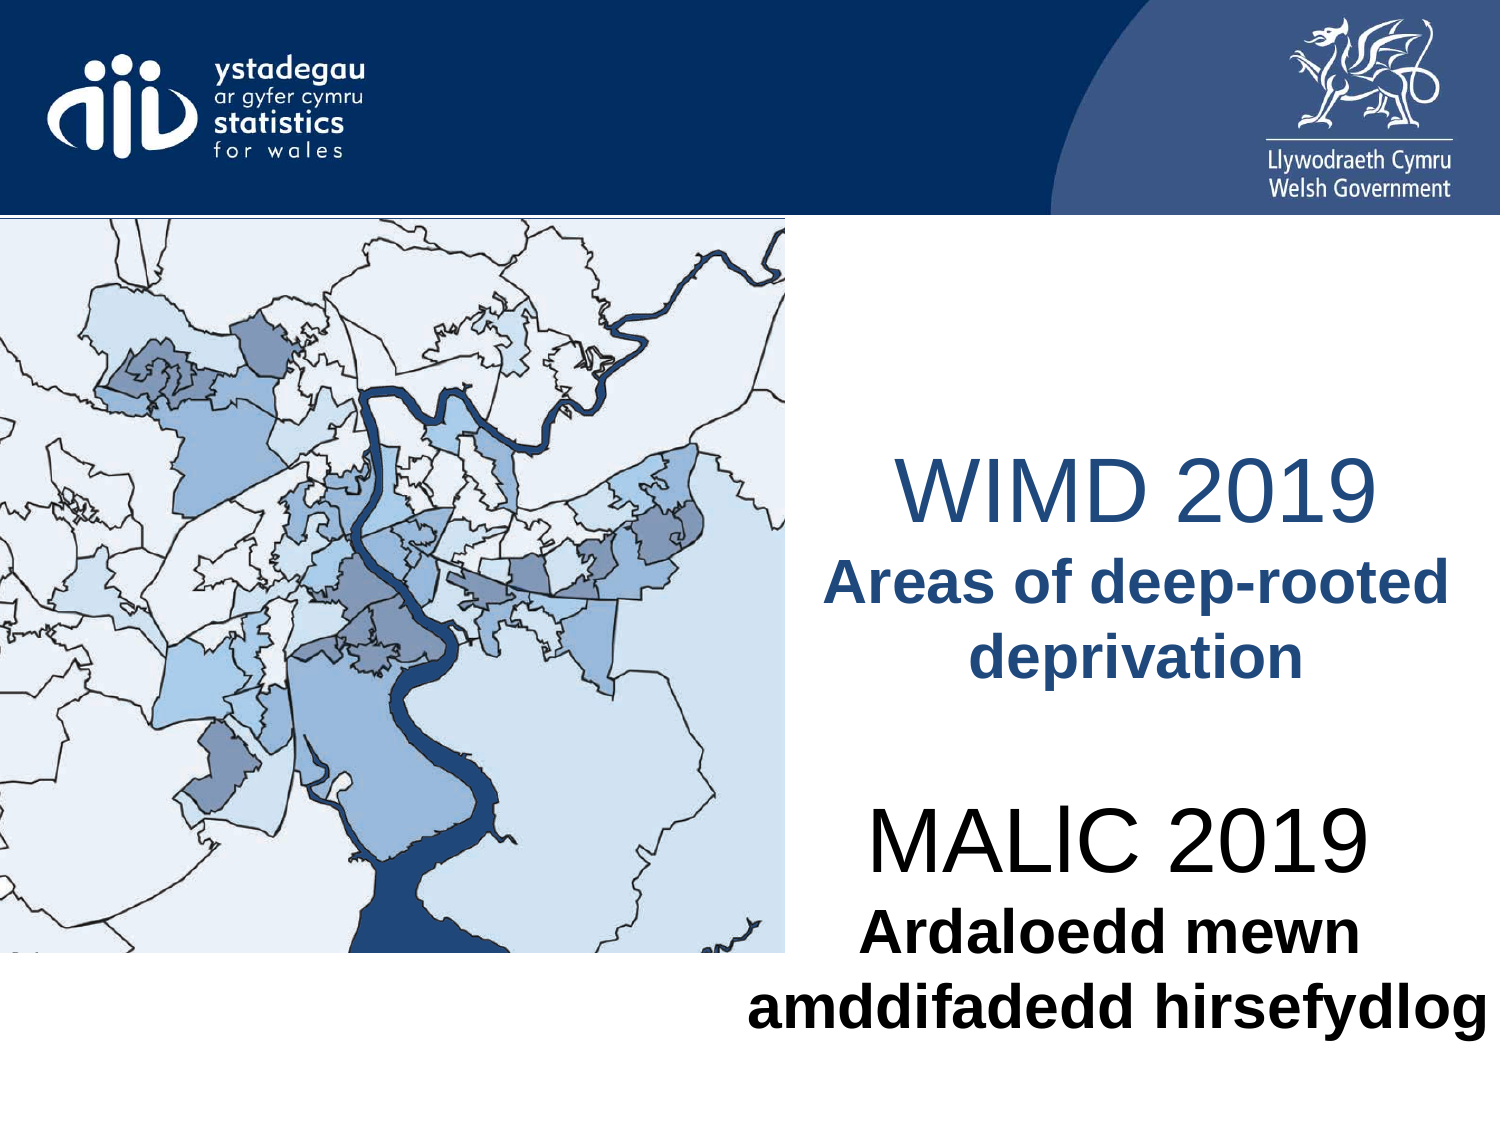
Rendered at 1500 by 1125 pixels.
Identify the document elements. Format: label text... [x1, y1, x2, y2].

text_box WIMD 2019 Areas of deep-rooted deprivation [661, 423, 1500, 702]
picture [0, 0, 1500, 215]
picture [0, 218, 785, 953]
text_box MALlC 2019 Ardaloedd mewn amddifadedd hirsefydlog [625, 773, 1500, 1125]
